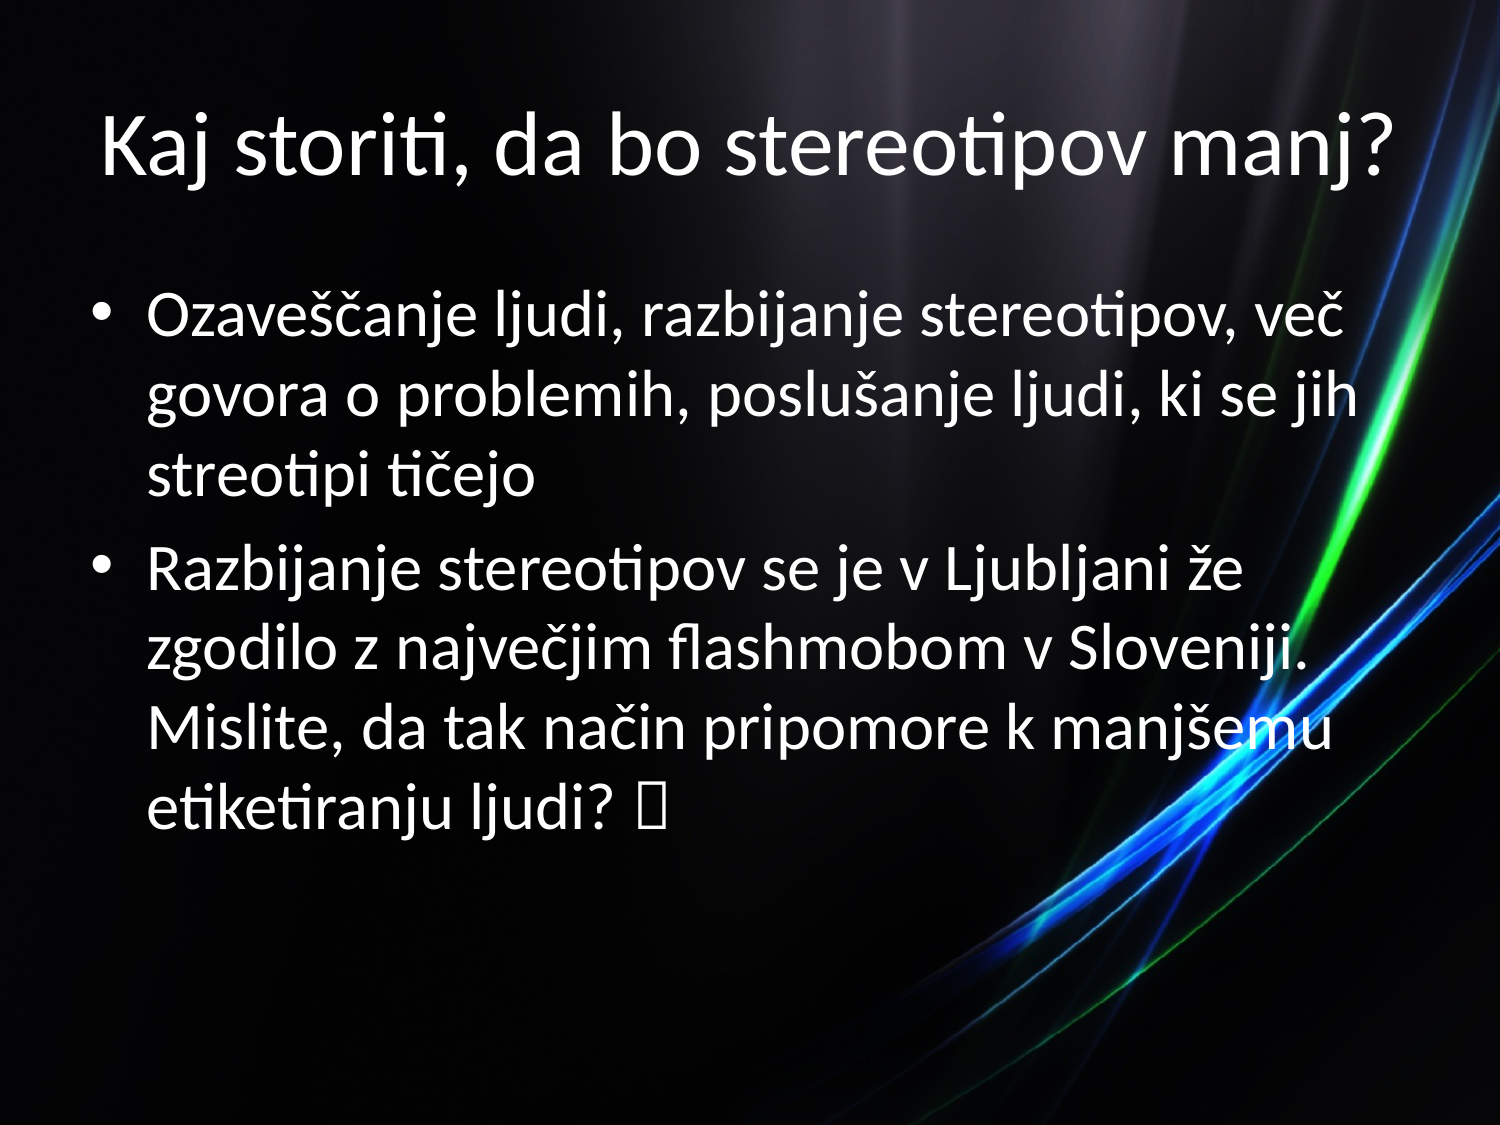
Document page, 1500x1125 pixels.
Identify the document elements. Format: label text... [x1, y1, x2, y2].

picture [0, 0, 1500, 1125]
title Kaj storiti, da bo stereotipov manj? [75, 45, 1425, 233]
list Ozaveščanje ljudi, razbijanje stereotipov, več govora o problemih, poslušanje ljudi, ki se jih streotipi tičejo Razbijanje stereotipov se je v Ljubljani že zgodilo z največjim flashmobom v Sloveniji. Mislite, da tak način pripomore k manjšemu etiketiranju ljudi?  [75, 262, 1425, 1005]
